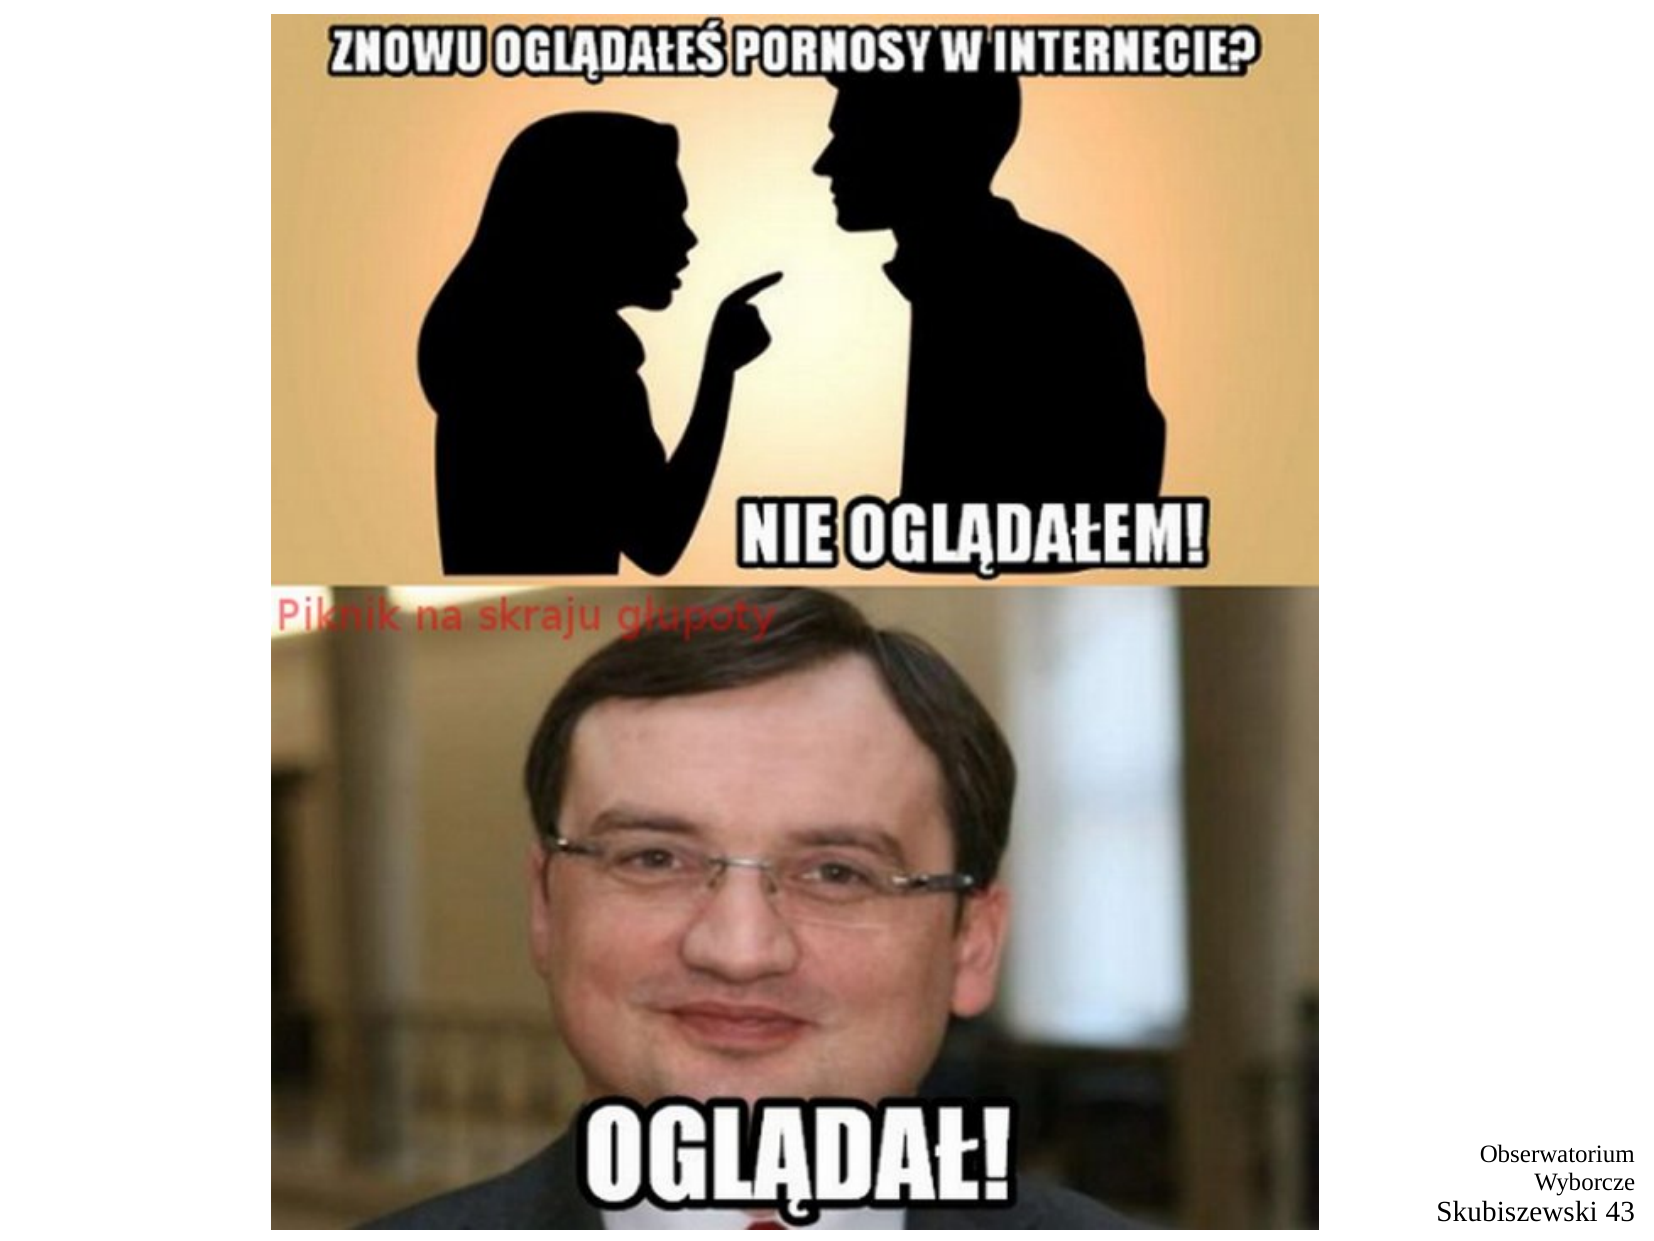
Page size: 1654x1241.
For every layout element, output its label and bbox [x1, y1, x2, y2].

picture [271, 14, 1319, 1231]
